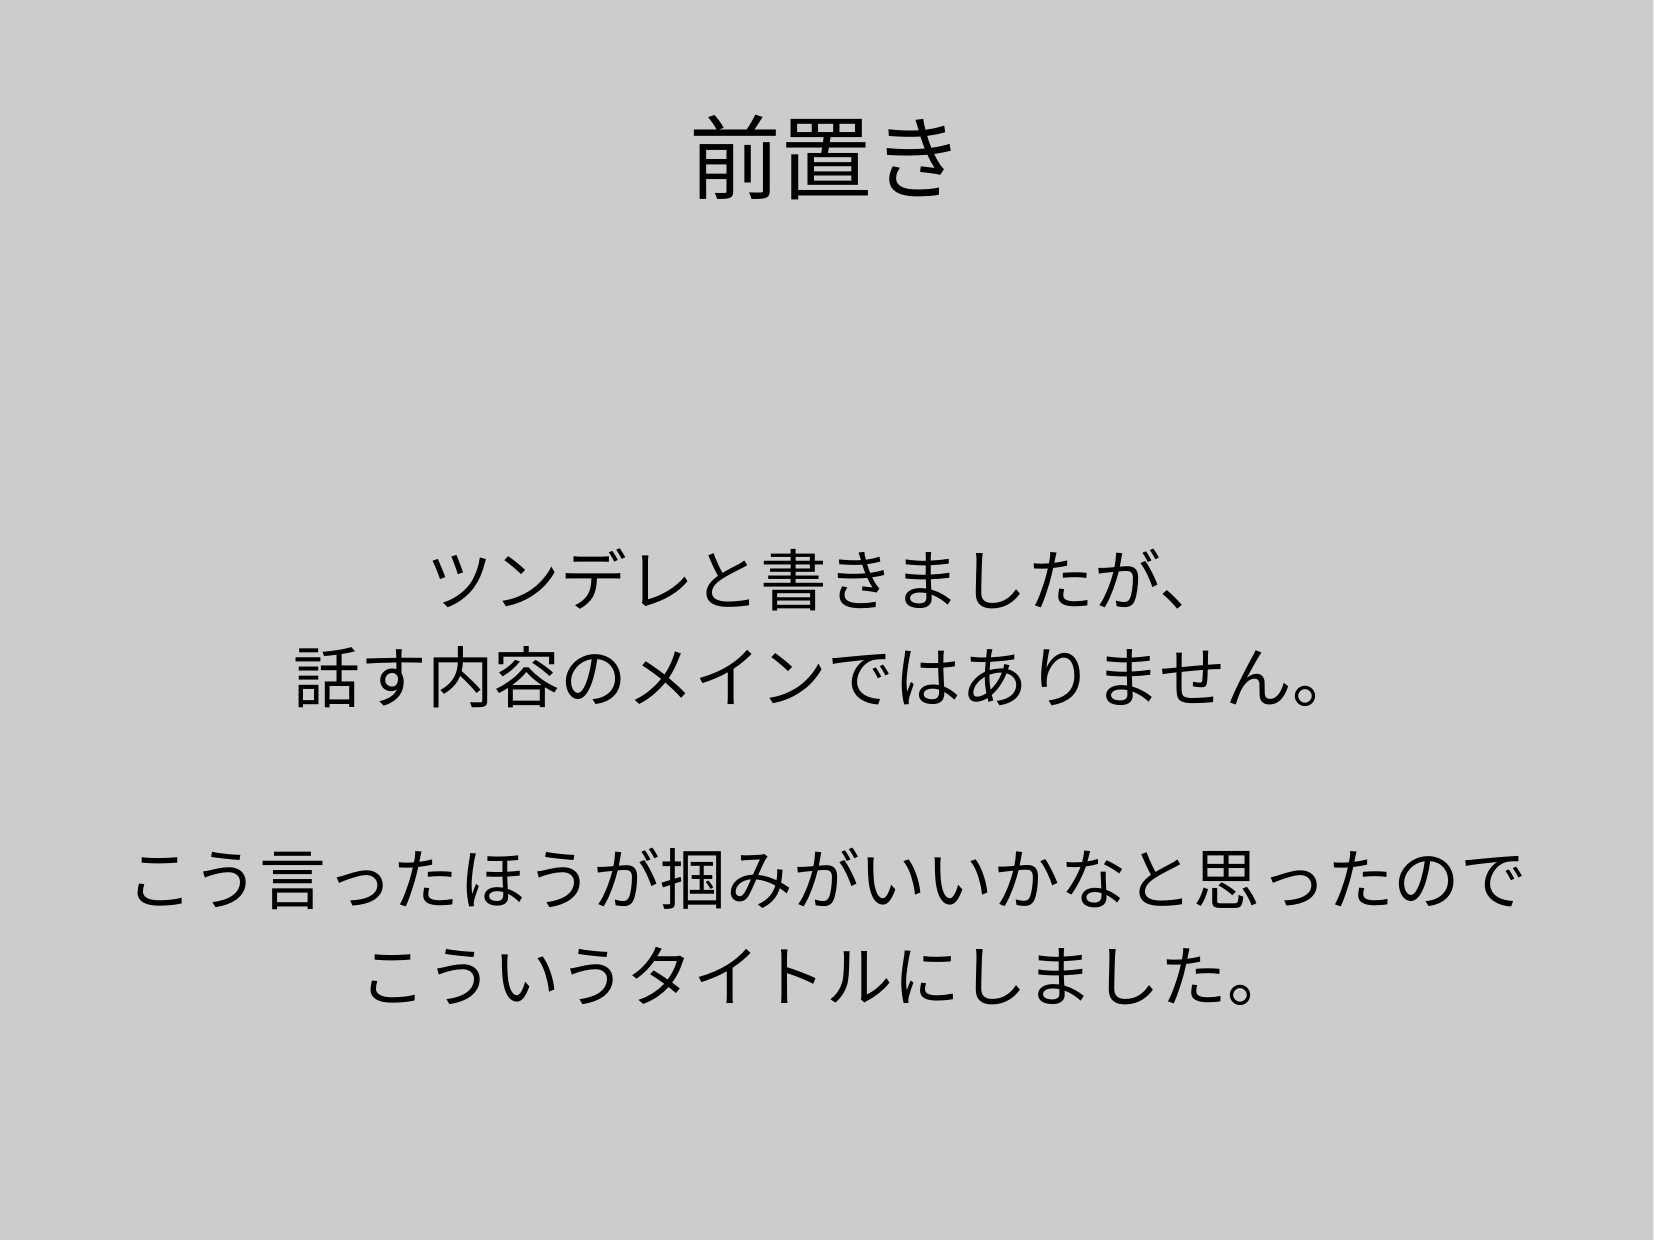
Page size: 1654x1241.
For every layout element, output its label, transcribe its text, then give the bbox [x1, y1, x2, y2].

title 前置き [82, 56, 1571, 250]
text_box こう言ったほうが掴みがいいかなと思ったので こういうタイトルにしました。 [82, 297, 1571, 1102]
